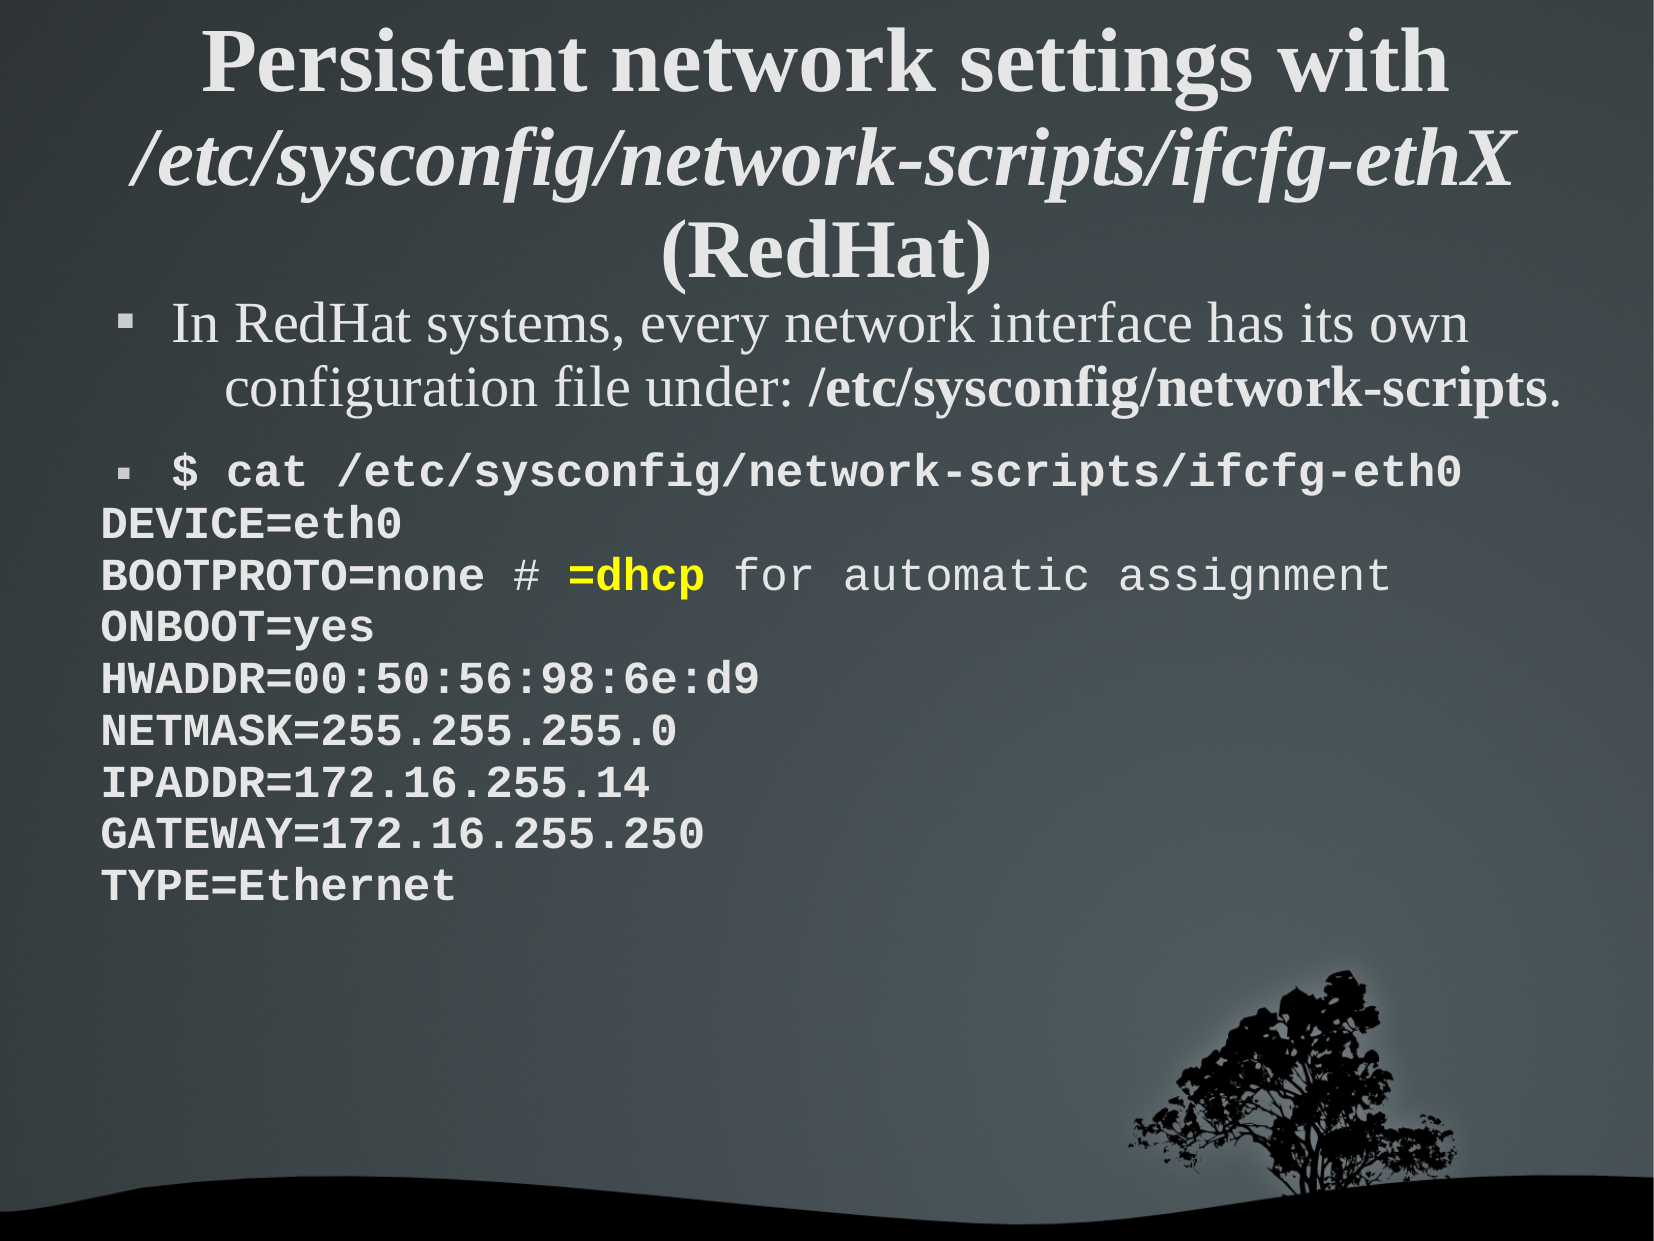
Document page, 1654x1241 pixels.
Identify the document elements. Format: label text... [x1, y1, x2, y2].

picture [0, 0, 1654, 1241]
title Persistent network settings with /etc/sysconfig/network-scripts/ifcfg-ethX (RedHat) [82, 9, 1571, 296]
list In RedHat systems, every network interface has its own configuration file under: /etc/sysconfig/network-scripts. $ cat /etc/sysconfig/network-scripts/ifcfg-eth0 DEVICE=eth0 BOOTPROTO=none # =dhcp for automatic assignment ONBOOT=yes HWADDR=00:50:56:98:6e:d9 NETMASK=255.255.255.0 IPADDR=172.16.255.14 GATEWAY=172.16.255.250 TYPE=Ethernet [82, 296, 1571, 1109]
